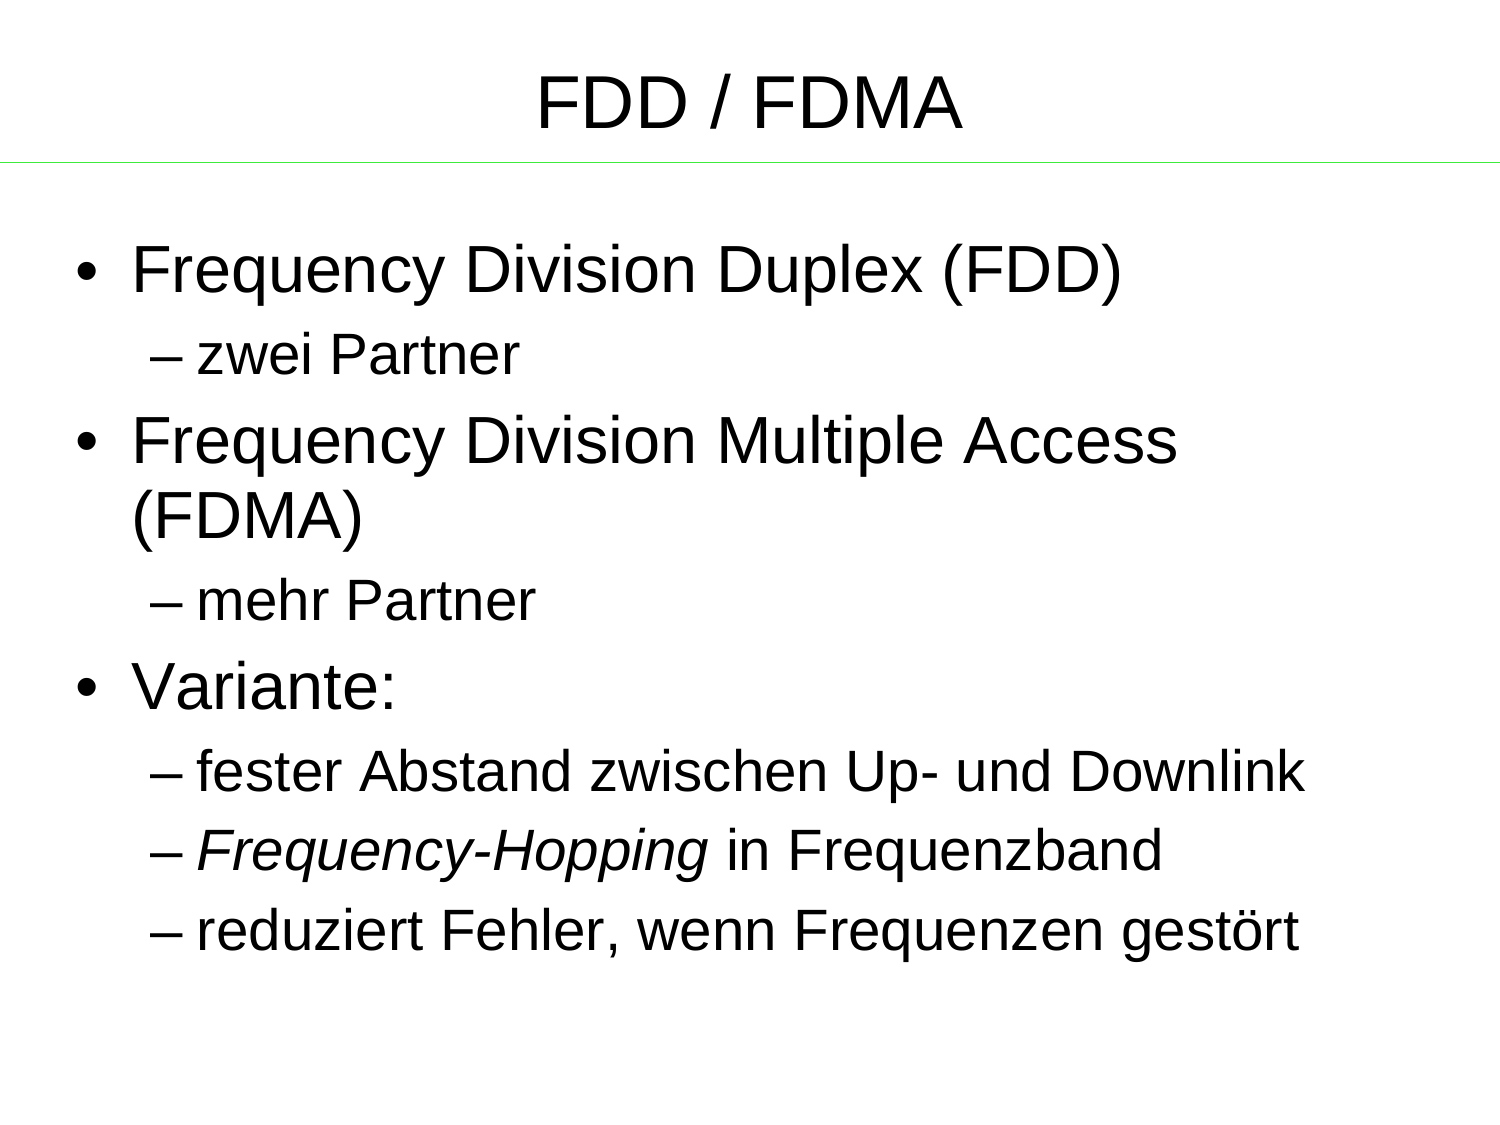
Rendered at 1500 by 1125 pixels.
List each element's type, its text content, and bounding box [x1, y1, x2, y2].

list Frequency Division Duplex (FDD) zwei Partner Frequency Division Multiple Access (FDMA) mehr Partner Variante: fester Abstand zwischen Up- und Downlink Frequency-Hopping in Frequenzband reduziert Fehler, wenn Frequenzen gestört [75, 232, 1426, 1001]
title FDD / FDMA [75, 49, 1426, 156]
